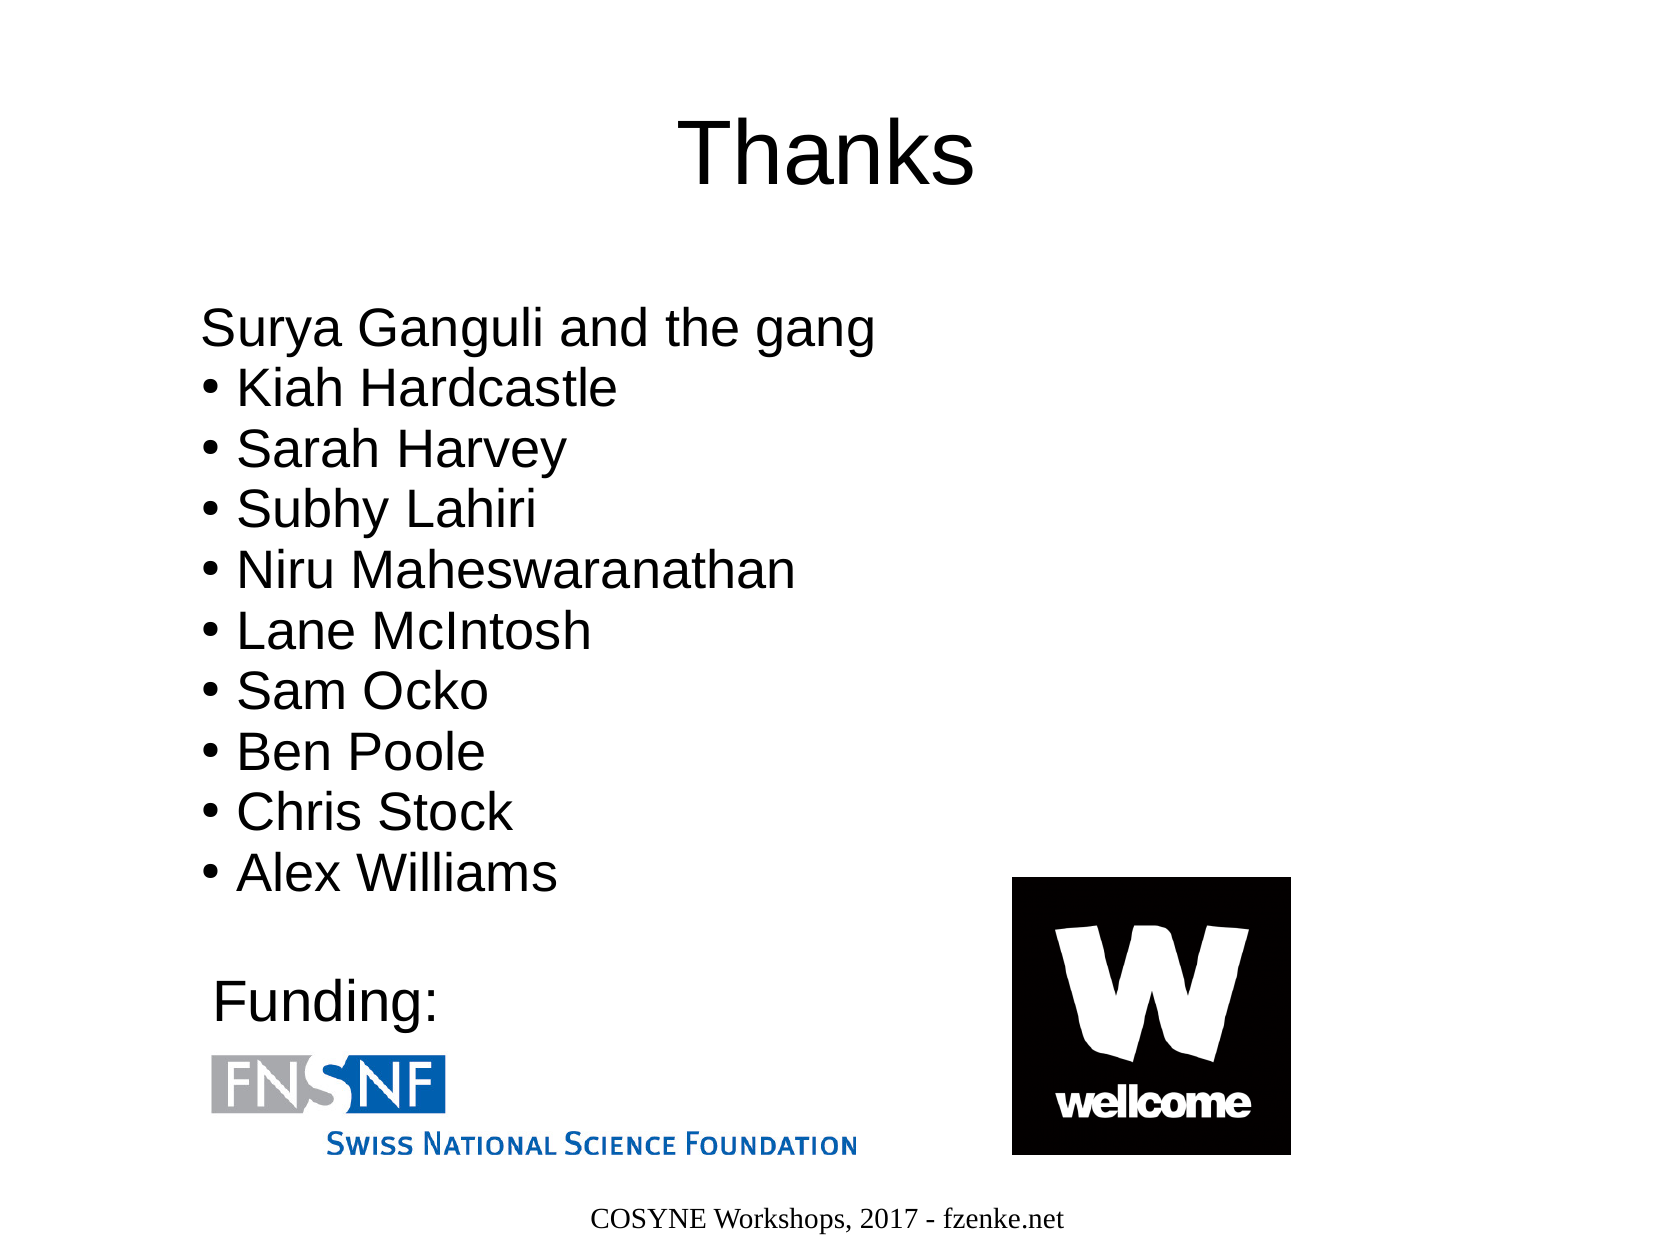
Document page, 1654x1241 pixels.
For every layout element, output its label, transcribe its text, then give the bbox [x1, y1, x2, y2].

title Thanks [82, 49, 1571, 257]
text_box Funding: [197, 961, 738, 1042]
text_box Surya Ganguli and the gang Kiah Hardcastle Sarah Harvey Subhy Lahiri Niru Maheswaranathan Lane McIntosh Sam Ocko Ben Poole Chris Stock Alex Williams [186, 290, 1297, 911]
picture [210, 1051, 856, 1156]
picture [1012, 911, 1291, 1156]
